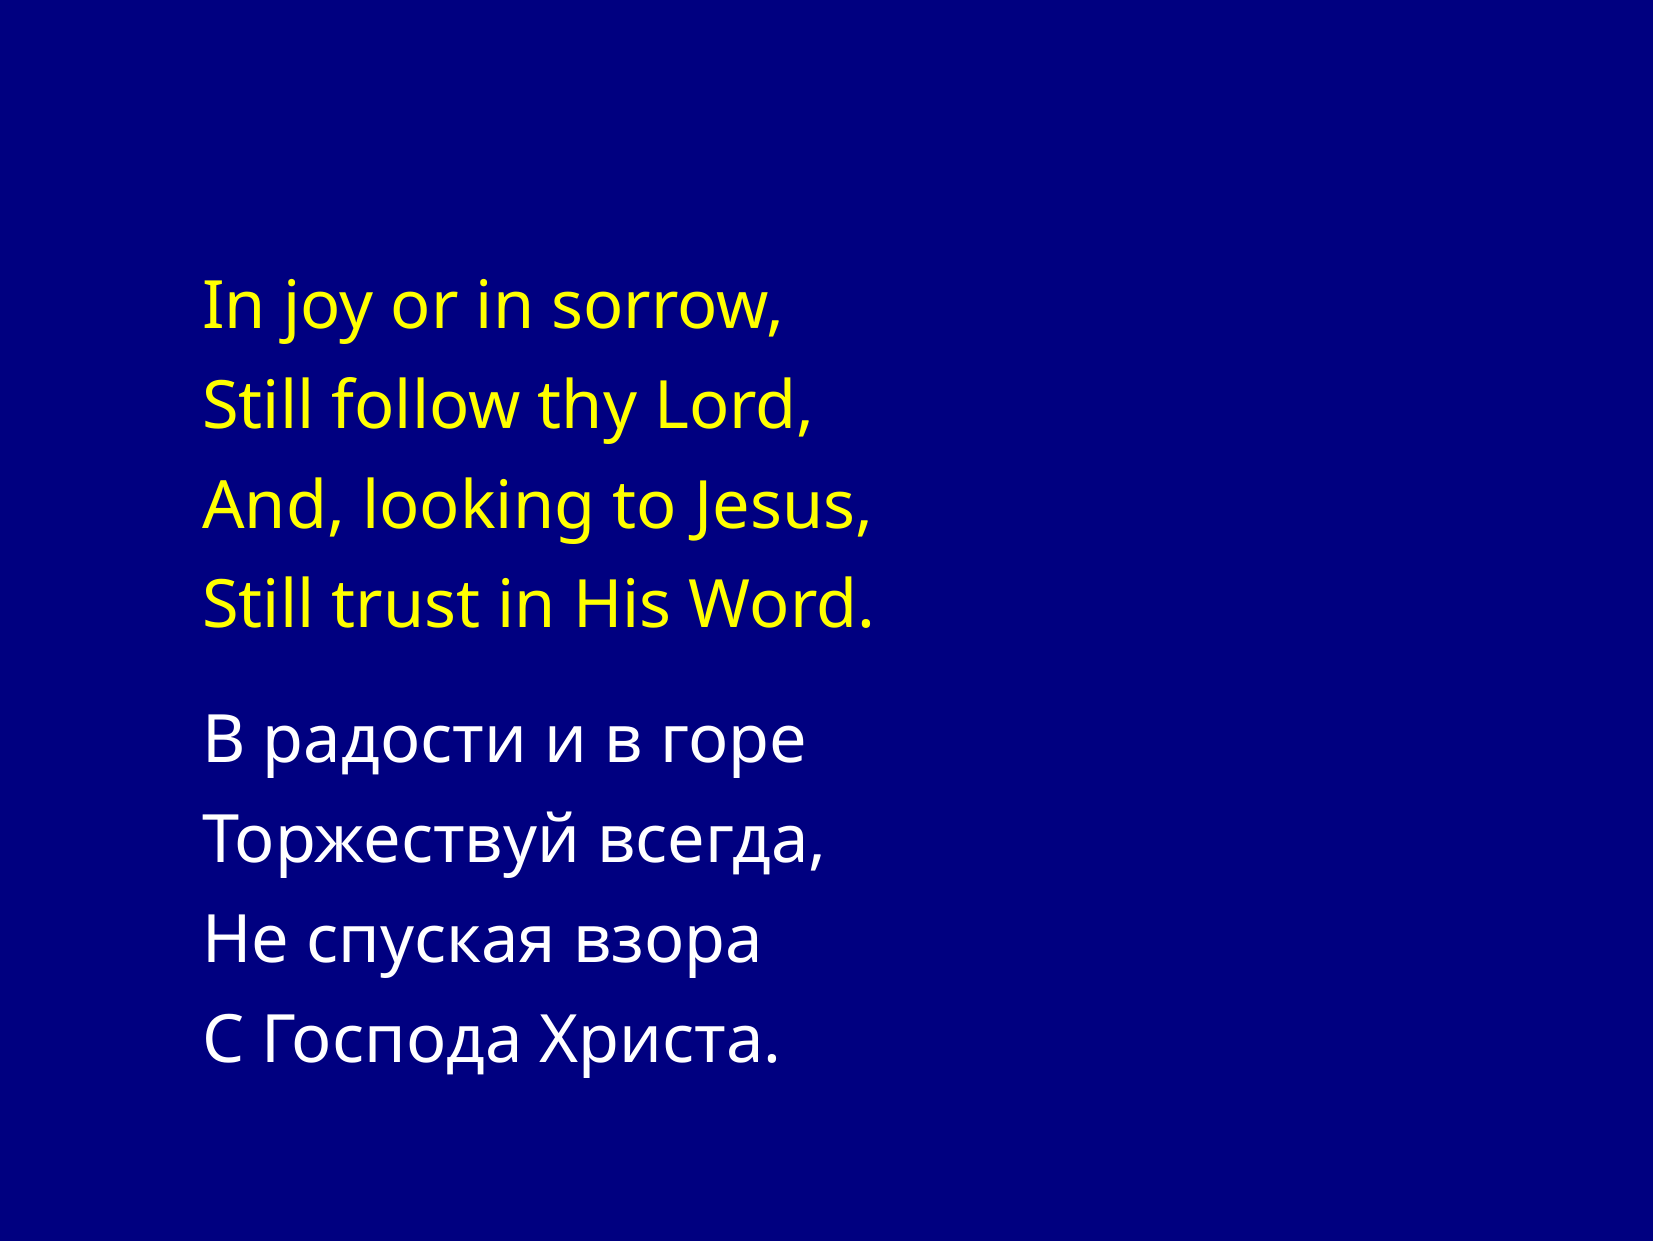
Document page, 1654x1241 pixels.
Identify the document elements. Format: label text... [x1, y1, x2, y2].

text_box В радости и в горе Торжествуй всегда, Не спуская взора С Господа Христа. [75, 675, 1576, 1163]
text_box In joy or in sorrow, Still follow thy Lord, And, looking to Jesus, Still trust in His Word. [75, 150, 1576, 638]
